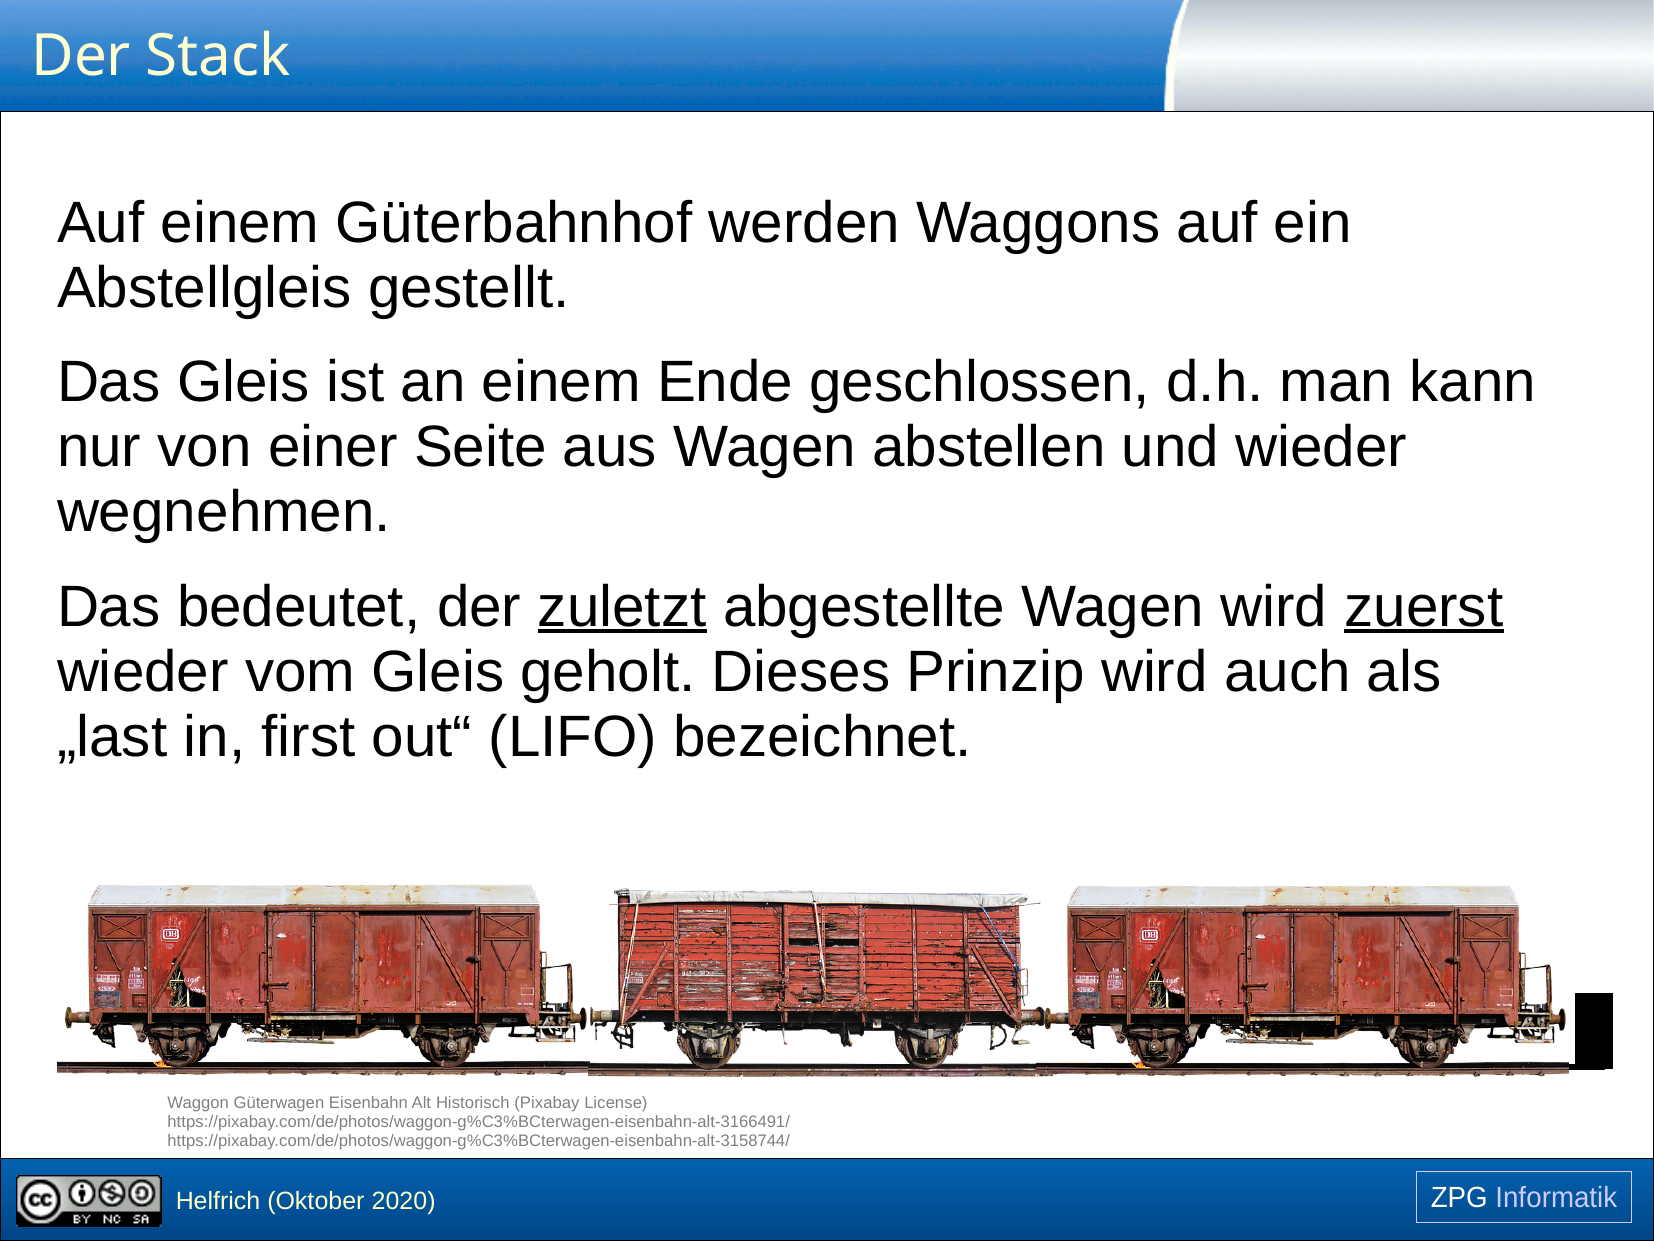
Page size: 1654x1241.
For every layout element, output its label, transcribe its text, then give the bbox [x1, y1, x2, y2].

picture [16, 1175, 162, 1227]
picture [57, 865, 1569, 1094]
picture [0, 0, 1654, 111]
list Auf einem Güterbahnhof werden Waggons auf ein Abstellgleis gestellt. Das Gleis ist an einem Ende geschlossen, d.h. man kann nur von einer Seite aus Wagen abstellen und wieder wegnehmen. Das bedeutet, der zuletzt abgestellte Wagen wird zuerst wieder vom Gleis geholt. Dieses Prinzip wird auch als „last in, first out“ (LIFO) bezeichnet. [57, 189, 1605, 909]
text_box Waggon Güterwagen Eisenbahn Alt Historisch (Pixabay License) https://pixabay.com/de/photos/waggon-g%C3%BCterwagen-eisenbahn-alt-3166491/https://pixabay.com/de/photos/waggon-g%C3%BCterwagen-eisenbahn-alt-3158744/ [152, 1086, 1168, 1158]
text_box [1575, 993, 1613, 1069]
title Der Stack [31, 14, 1151, 92]
